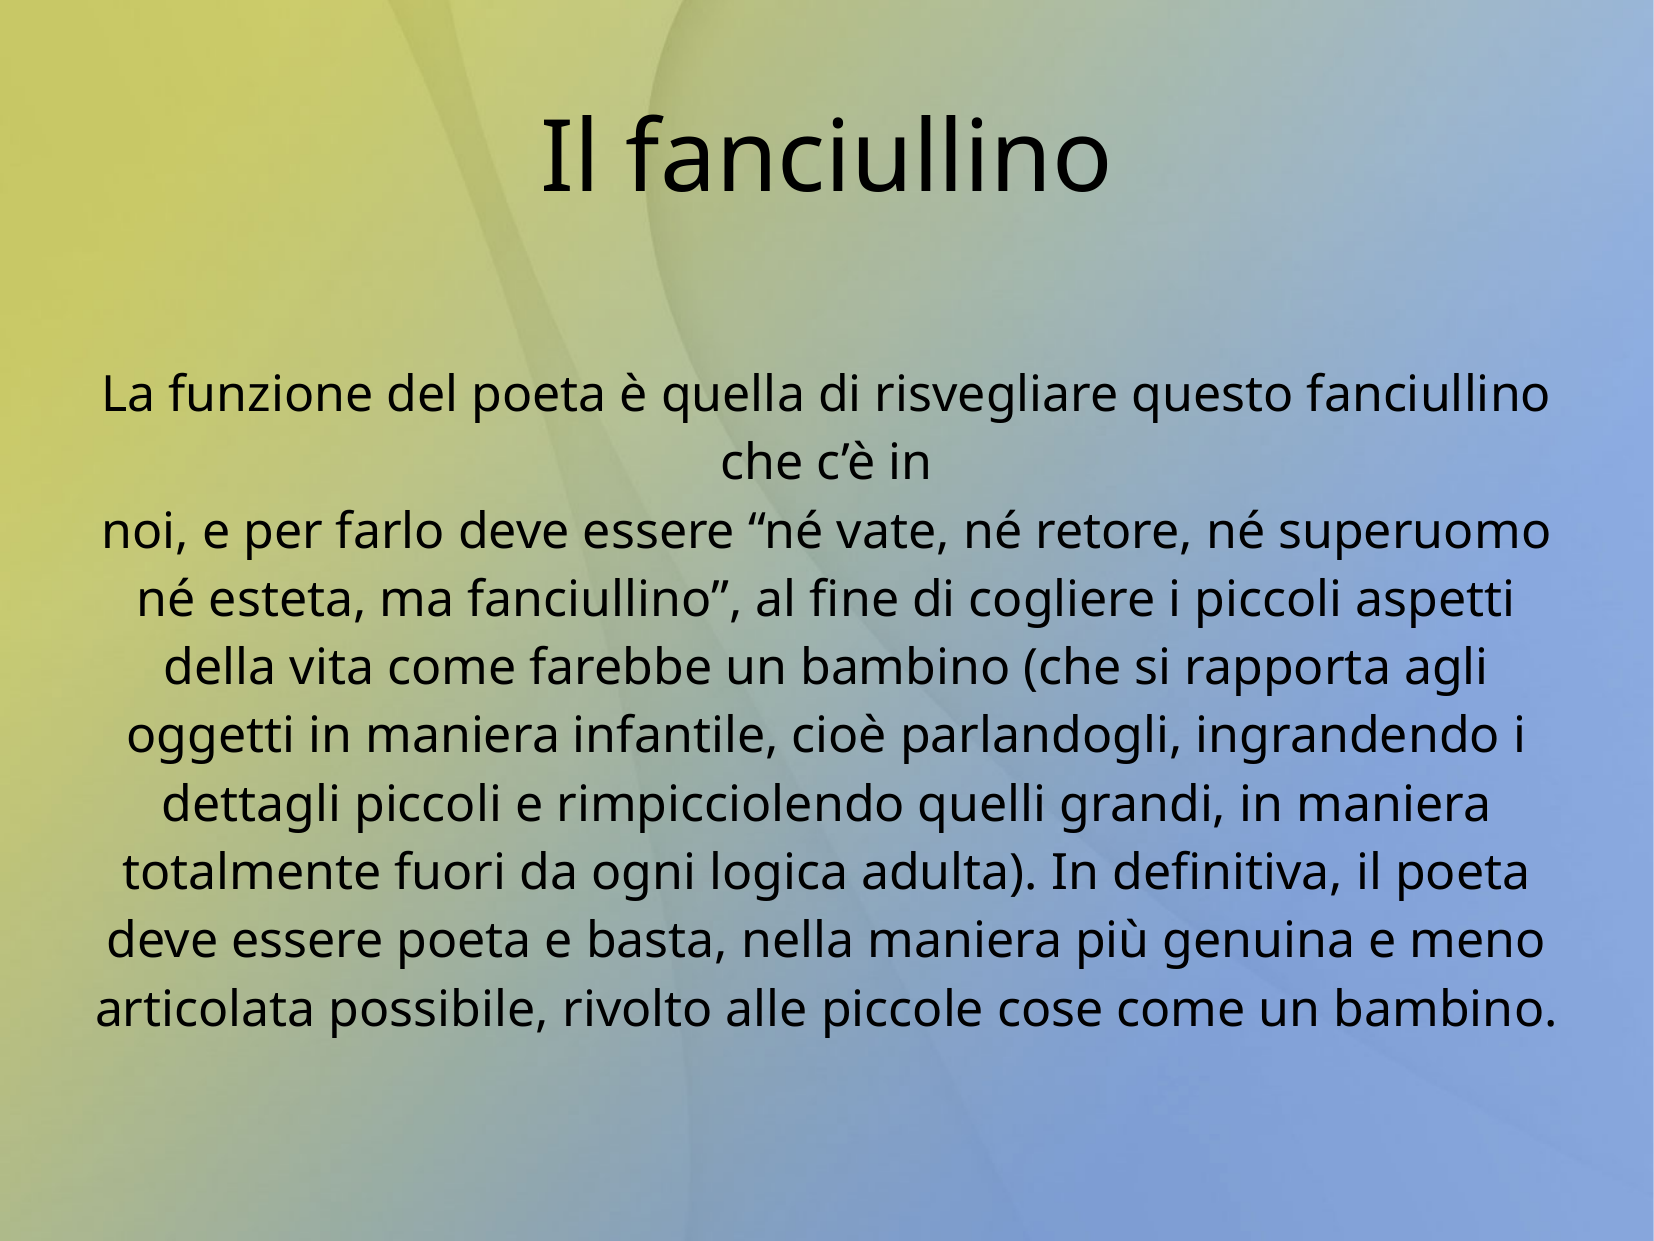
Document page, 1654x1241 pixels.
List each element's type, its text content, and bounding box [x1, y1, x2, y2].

picture [0, 0, 1654, 1241]
title Il fanciullino [82, 49, 1571, 257]
subtitle La funzione del poeta è quella di risvegliare questo fanciullino che c’è in noi, e per farlo deve essere “né vate, né retore, né superuomo né esteta, ma fanciullino”, al fine di cogliere i piccoli aspetti della vita come farebbe un bambino (che si rapporta agli oggetti in maniera infantile, cioè parlandogli, ingrandendo i dettagli piccoli e rimpicciolendo quelli grandi, in maniera totalmente fuori da ogni logica adulta). In definitiva, il poeta deve essere poeta e basta, nella maniera più genuina e meno articolata possibile, rivolto alle piccole cose come un bambino. [82, 290, 1571, 1109]
